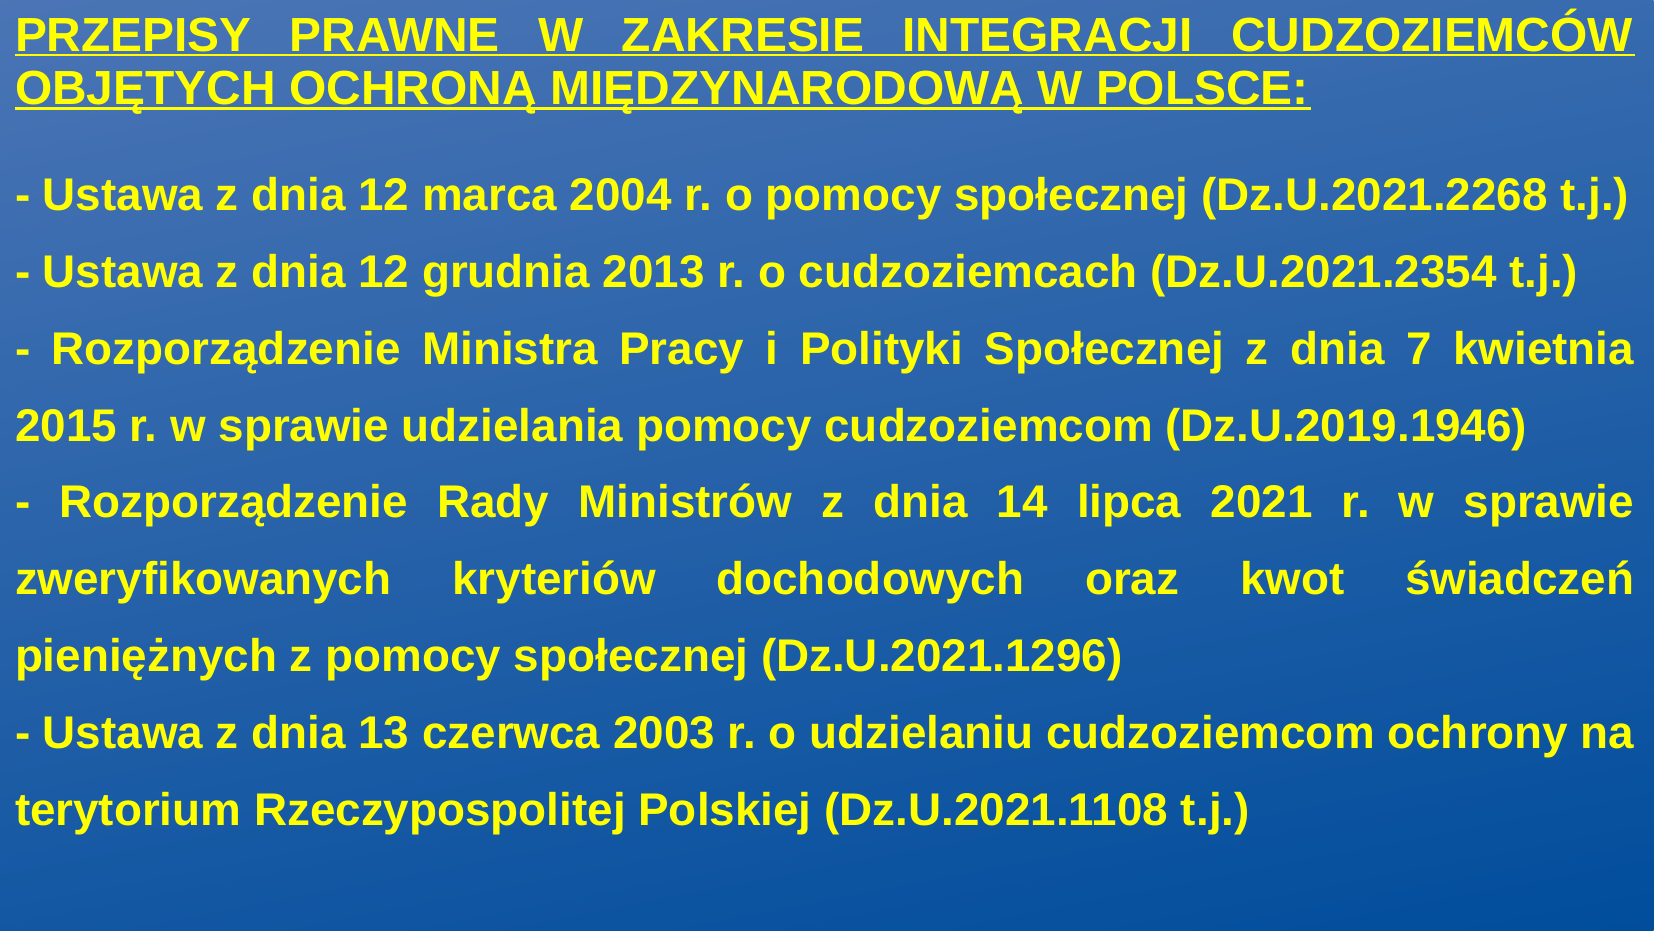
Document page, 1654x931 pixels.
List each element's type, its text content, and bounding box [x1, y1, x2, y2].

text_box PRZEPISY PRAWNE W ZAKRESIE INTEGRACJI CUDZOZIEMCÓW OBJĘTYCH OCHRONĄ MIĘDZYNARODOWĄ W POLSCE: - Ustawa z dnia 12 marca 2004 r. o pomocy społecznej (Dz.U.2021.2268 t.j.) - Ustawa z dnia 12 grudnia 2013 r. o cudzoziemcach (Dz.U.2021.2354 t.j.) - Rozporządzenie Ministra Pracy i Polityki Społecznej z dnia 7 kwietnia 2015 r. w sprawie udzielania pomocy cudzoziemcom (Dz.U.2019.1946) - Rozporządzenie Rady Ministrów z dnia 14 lipca 2021 r. w sprawie zweryfikowanych kryteriów dochodowych oraz kwot świadczeń pieniężnych z pomocy społecznej (Dz.U.2021.1296) - Ustawa z dnia 13 czerwca 2003 r. o udzielaniu cudzoziemcom ochrony na terytorium Rzeczypospolitej Polskiej (Dz.U.2021.1108 t.j.) [0, 0, 1654, 864]
